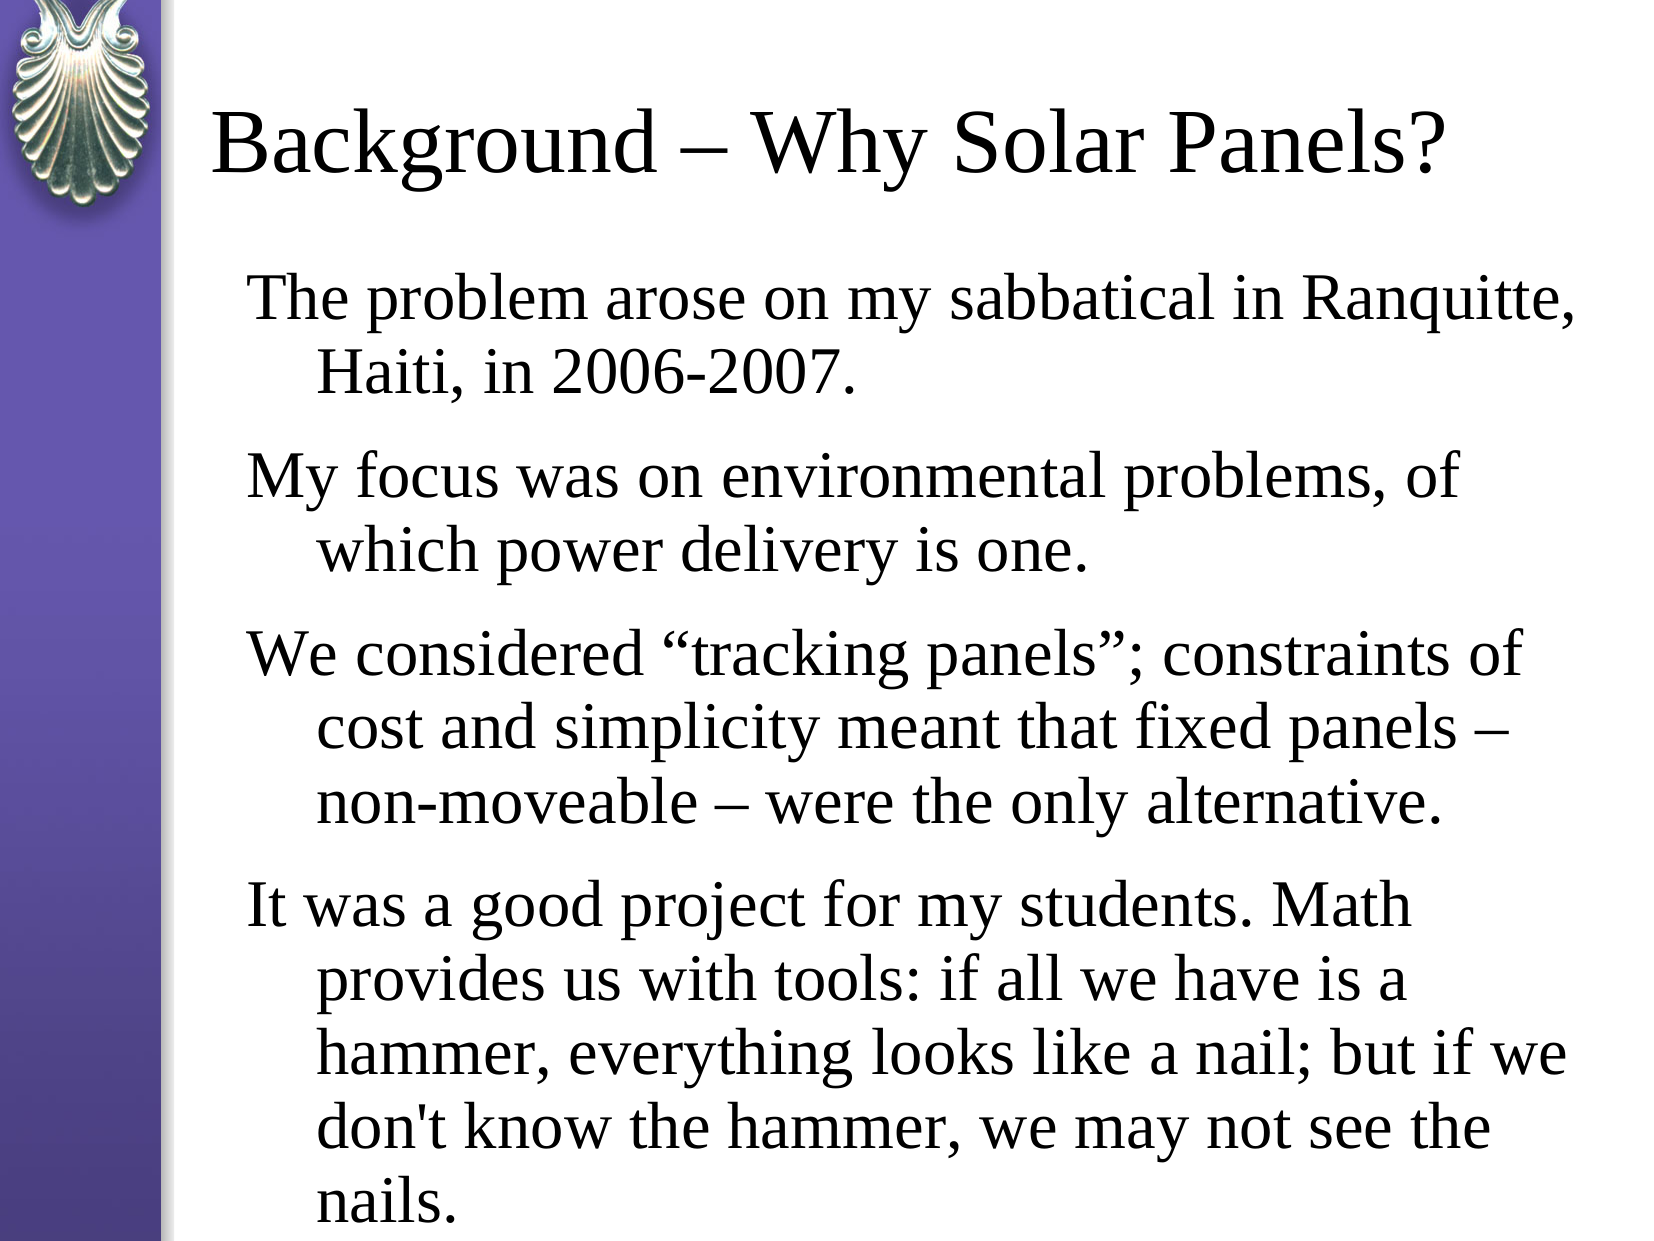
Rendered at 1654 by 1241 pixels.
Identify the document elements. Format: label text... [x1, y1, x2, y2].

title Background – Why Solar Panels? [210, 37, 1623, 246]
list The problem arose on my sabbatical in Ranquitte, Haiti, in 2006-2007. My focus was on environmental problems, of which power delivery is one. We considered “tracking panels”; constraints of cost and simplicity meant that fixed panels – non-moveable – were the only alternative. It was a good project for my students. Math provides us with tools: if all we have is a hammer, everything looks like a nail; but if we don't know the hammer, we may not see the nails. [225, 260, 1613, 1164]
picture [0, 0, 161, 1241]
